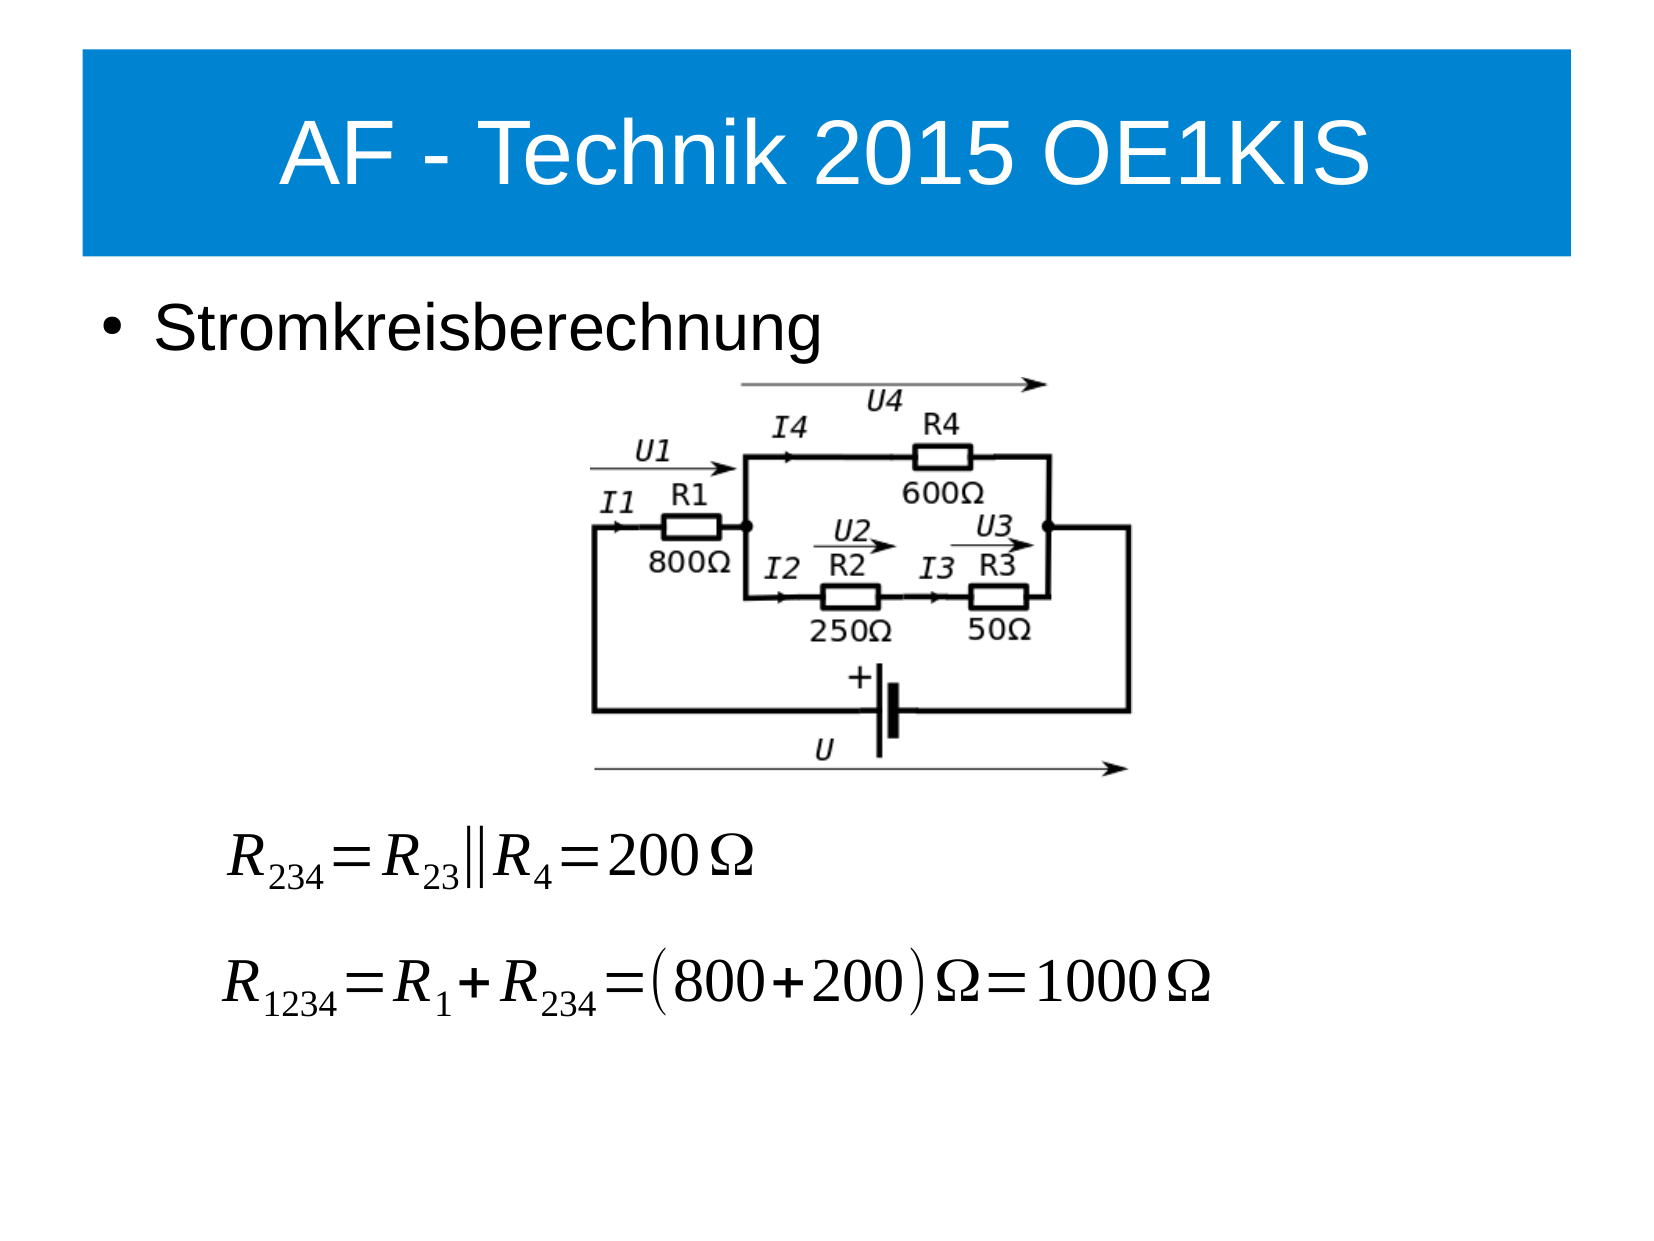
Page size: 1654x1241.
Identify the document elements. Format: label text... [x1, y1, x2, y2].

chart [212, 944, 1220, 1025]
list Stromkreisberechnung [82, 290, 1571, 1010]
title AF - Technik 2015 OE1KIS [82, 49, 1571, 257]
chart [218, 819, 762, 898]
picture [590, 377, 1133, 778]
